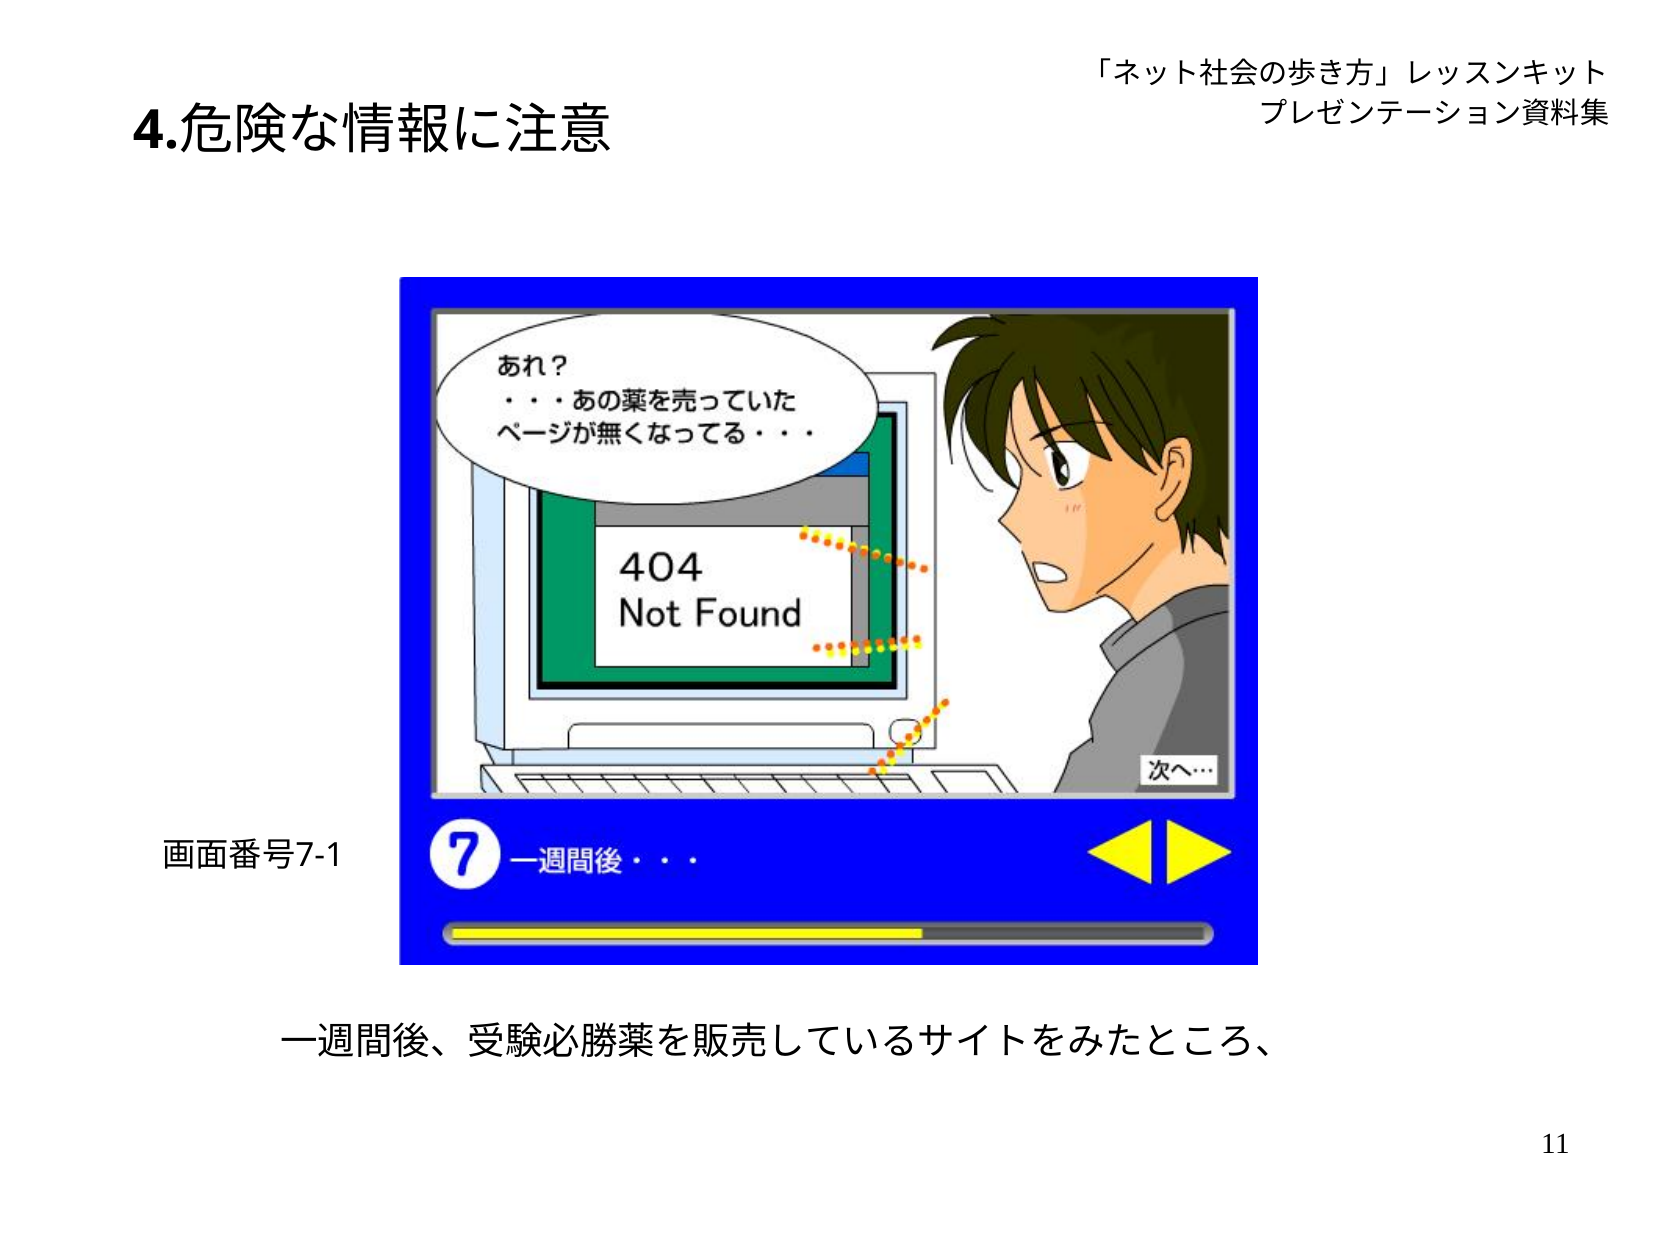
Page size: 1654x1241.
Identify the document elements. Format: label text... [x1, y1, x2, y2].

text_box 4.危険な情報に注意 [118, 88, 1093, 169]
text_box 一週間後、受験必勝薬を販売しているサイトをみたところ、 [265, 1003, 1447, 1074]
text_box 画面番号7-1 [147, 826, 384, 882]
text_box 「ネット社会の歩き方」レッスンキット プレゼンテーション資料集 [1062, 44, 1625, 139]
picture [399, 277, 1258, 965]
